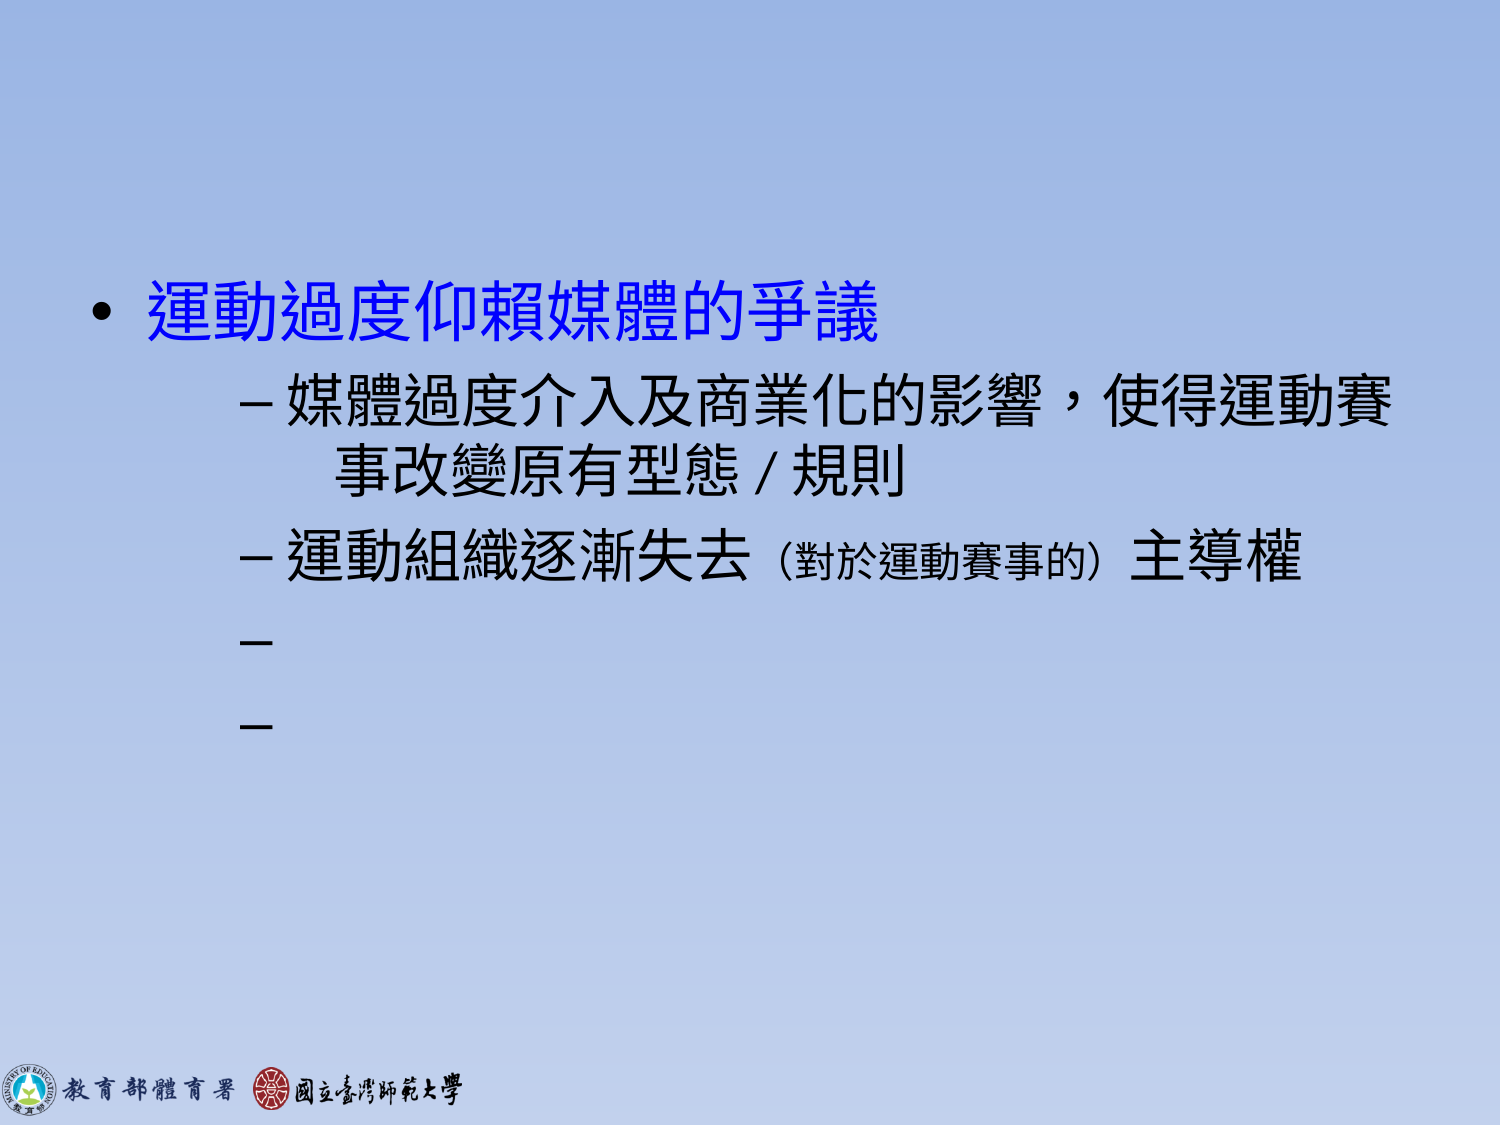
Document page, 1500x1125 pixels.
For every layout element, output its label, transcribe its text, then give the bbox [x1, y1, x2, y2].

list 運動過度仰賴媒體的爭議 媒體過度介入及商業化的影響，使得運動賽事改變原有型態/規則 運動組織逐漸失去（對於運動賽事的）主導權 [75, 262, 1426, 942]
